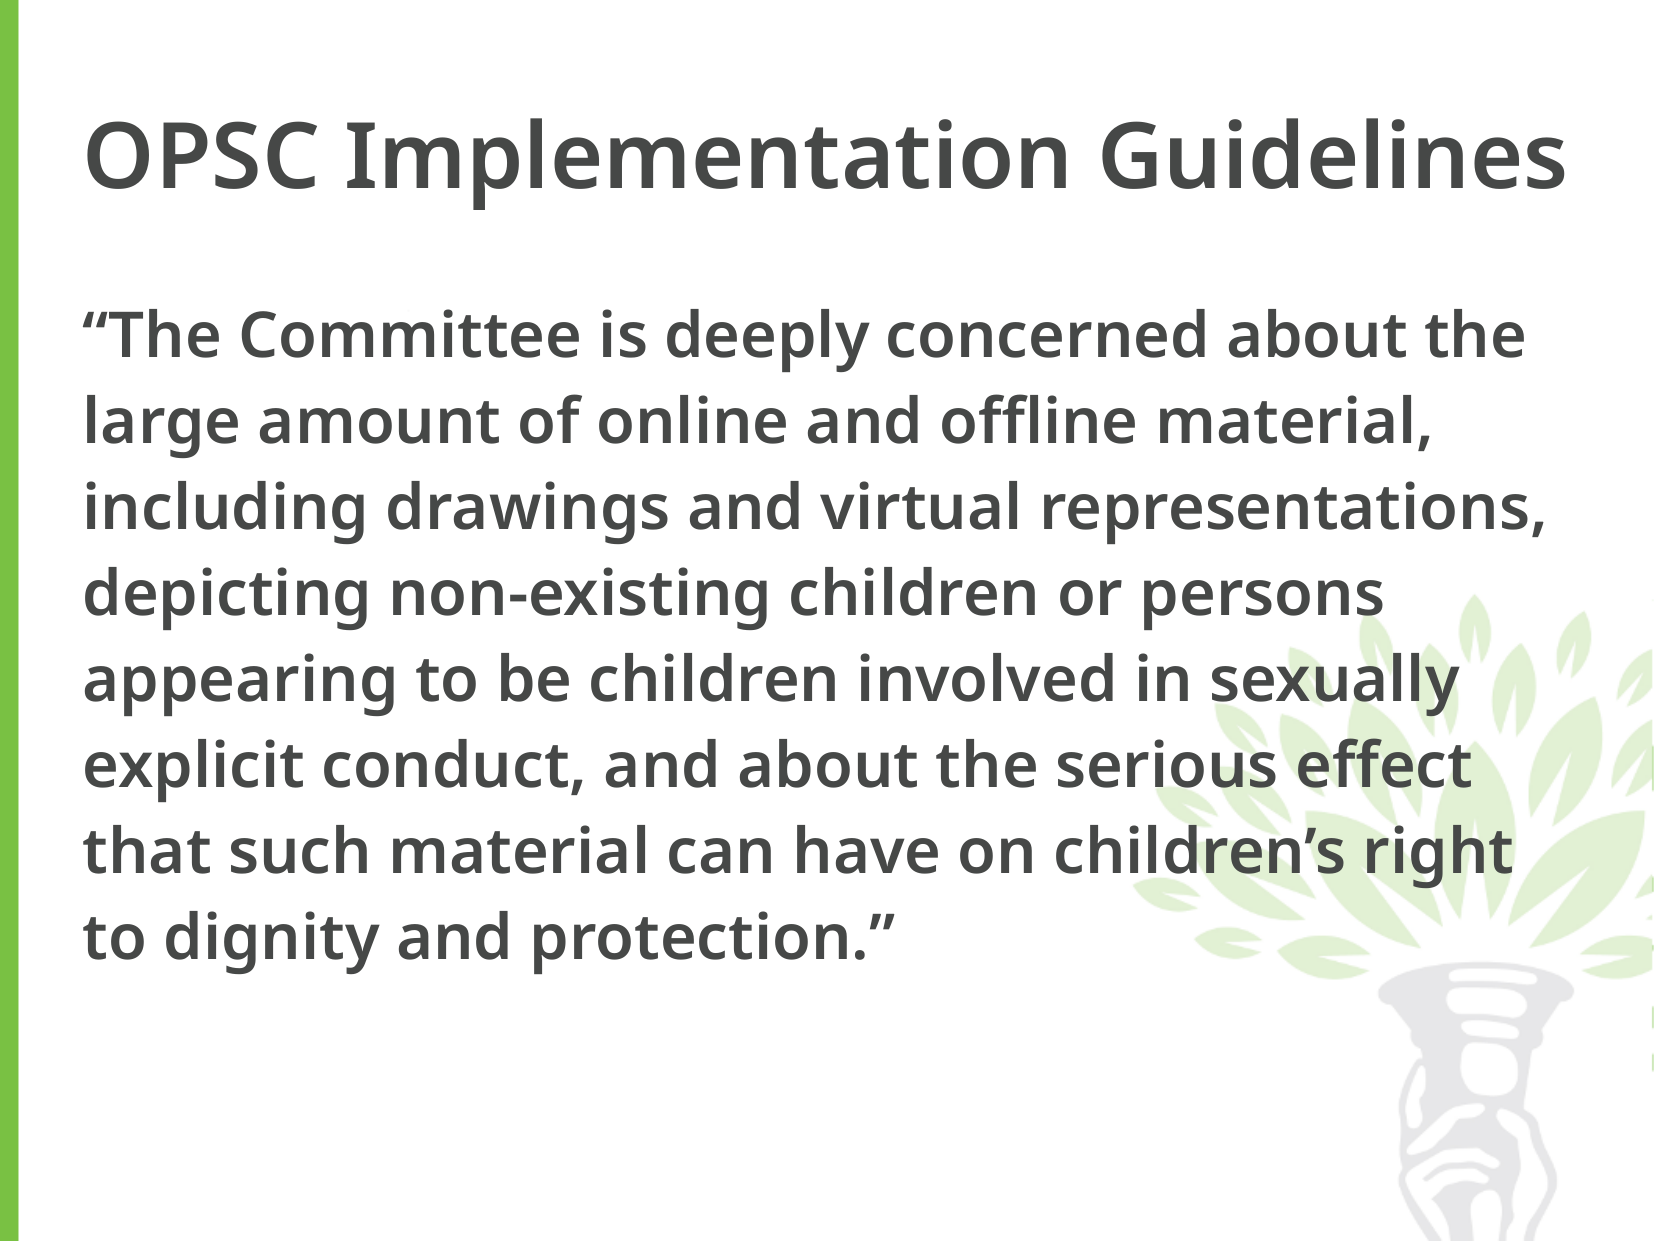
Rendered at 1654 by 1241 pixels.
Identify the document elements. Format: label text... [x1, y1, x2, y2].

list “The Committee is deeply concerned about the large amount of online and offline material, including drawings and virtual representations, depicting non-existing children or persons appearing to be children involved in sexually explicit conduct, and about the serious effect that such material can have on children’s right to dignity and protection.” [82, 290, 1571, 1010]
title OPSC Implementation Guidelines [82, 49, 1571, 257]
picture [0, 0, 1654, 1241]
